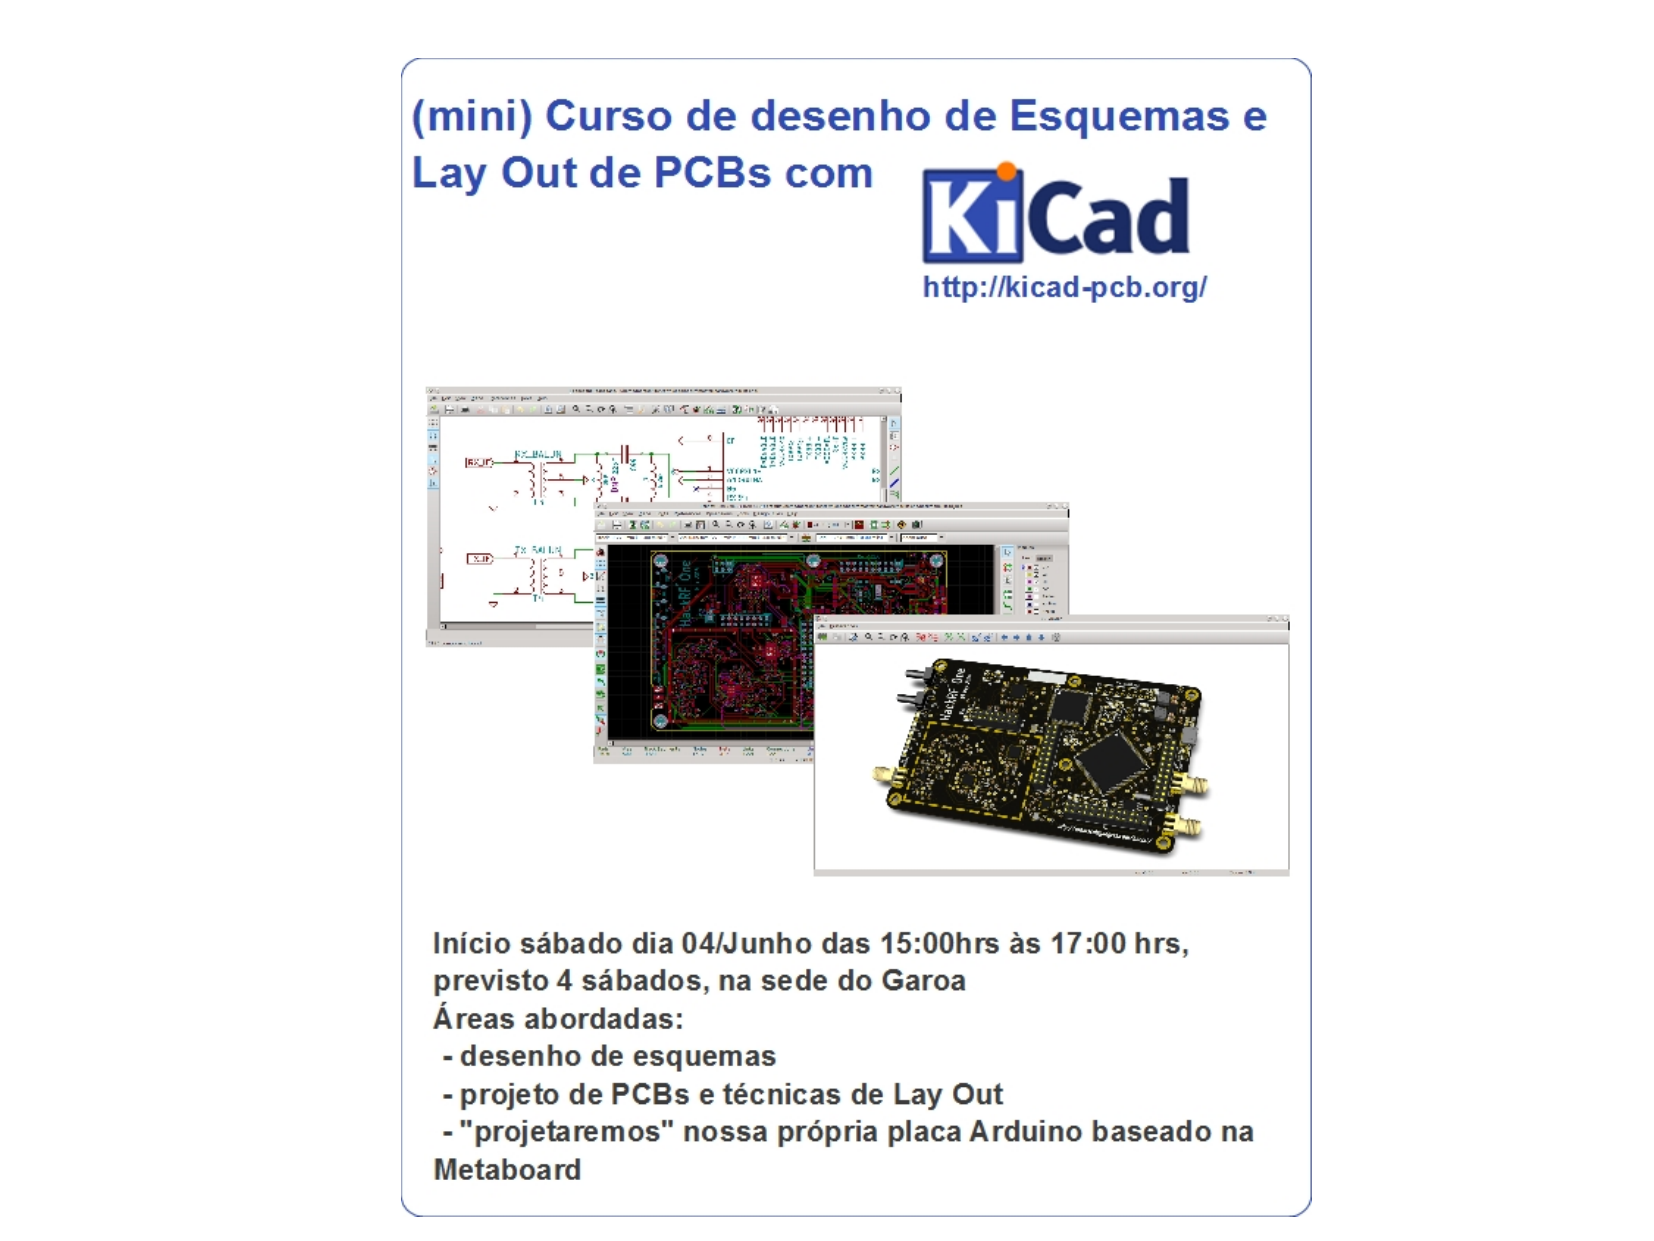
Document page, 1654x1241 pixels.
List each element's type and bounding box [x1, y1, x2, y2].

picture [401, 58, 1312, 1217]
